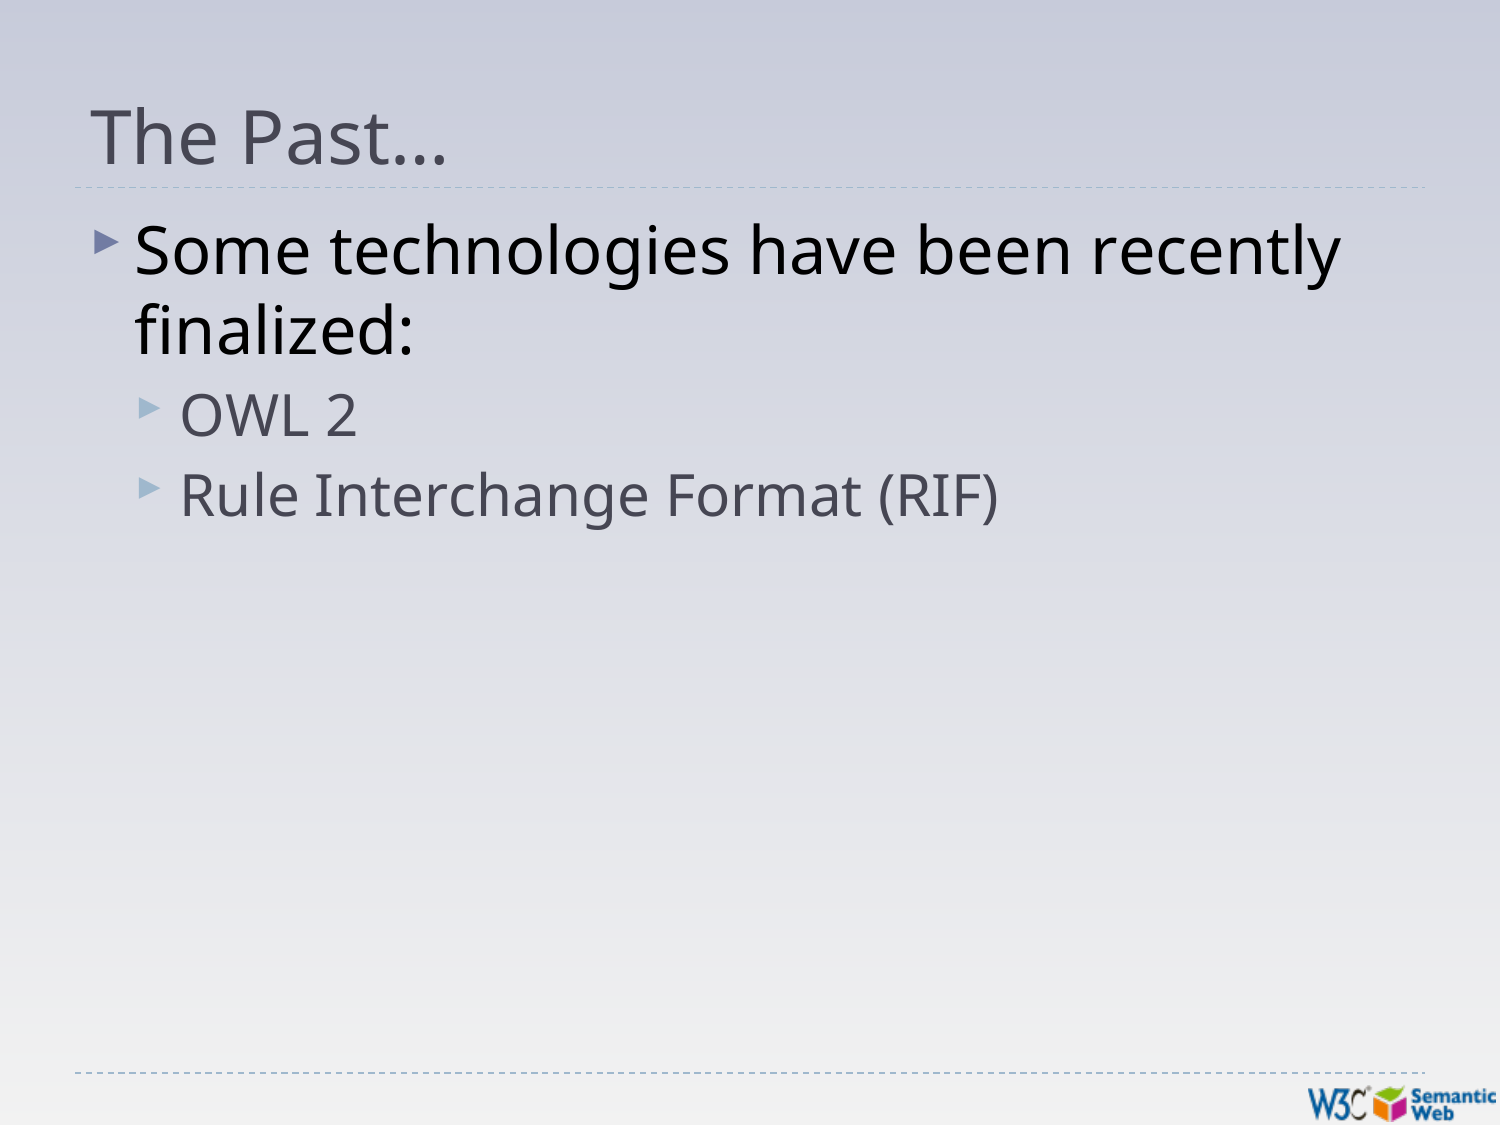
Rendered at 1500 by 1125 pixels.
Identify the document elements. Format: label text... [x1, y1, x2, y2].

picture [1308, 1084, 1496, 1122]
list Some technologies have been recently finalized: OWL 2 Rule Interchange Format (RIF) [75, 200, 1426, 1010]
title The Past… [75, 24, 1426, 188]
